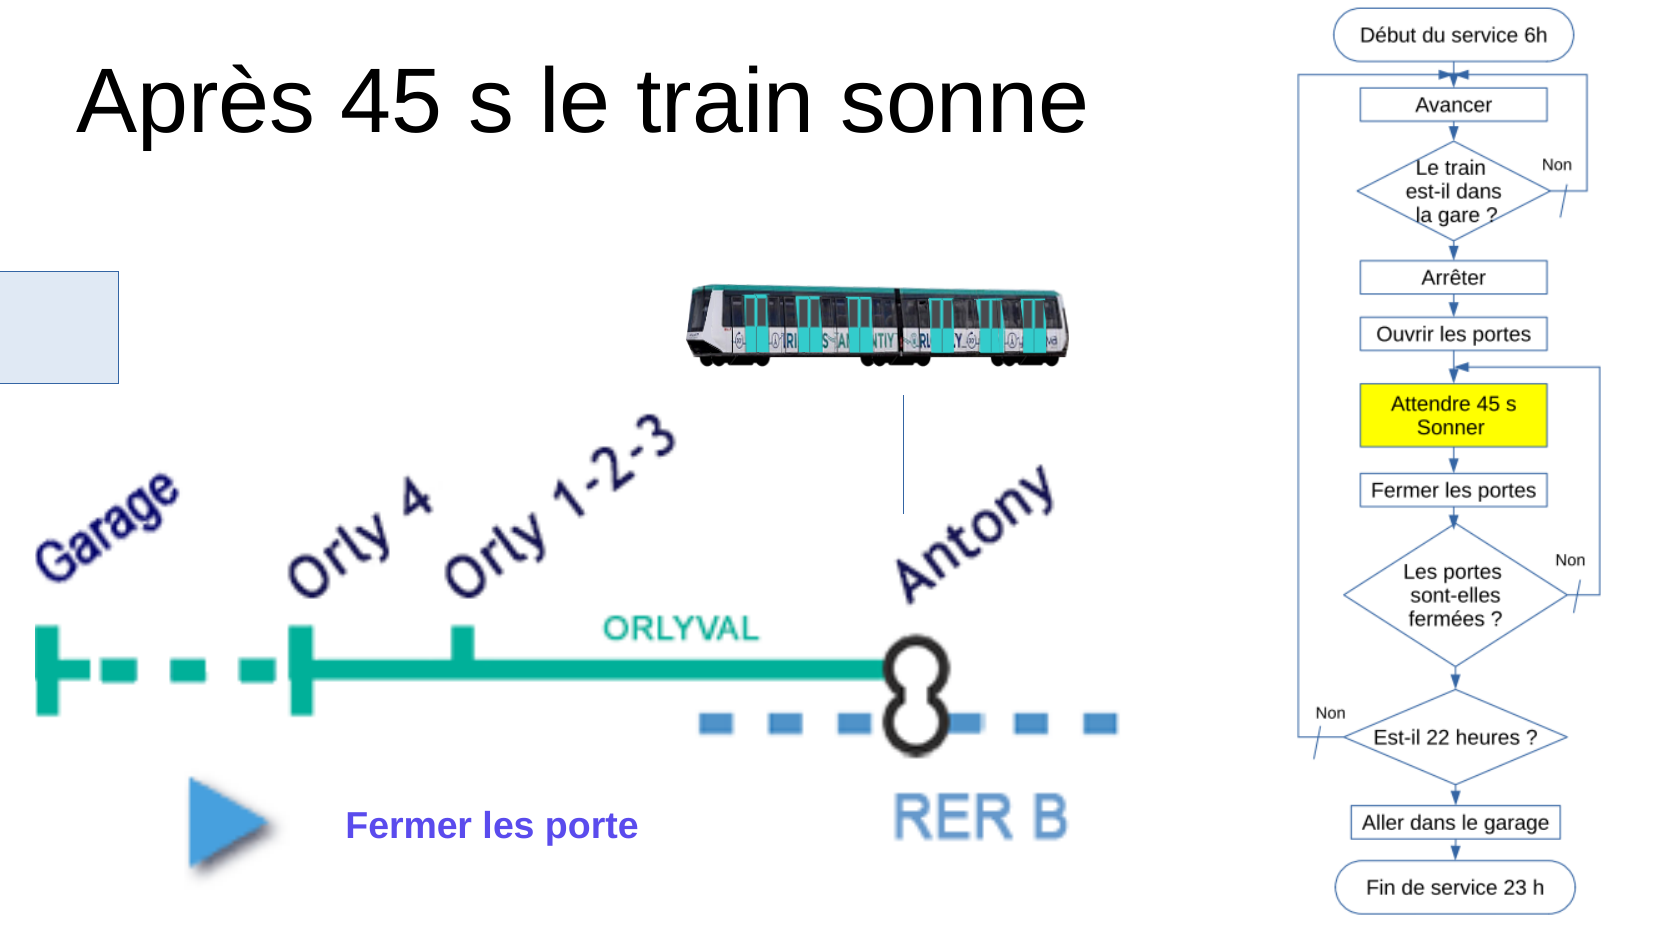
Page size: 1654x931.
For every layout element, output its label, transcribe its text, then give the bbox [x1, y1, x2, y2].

text_box Fermer les porte [330, 797, 709, 855]
picture [685, 283, 1069, 367]
title Après 45 s le train sonne [35, 0, 1158, 203]
picture [35, 383, 1123, 893]
text_box [0, 271, 119, 384]
picture [1281, 0, 1617, 931]
